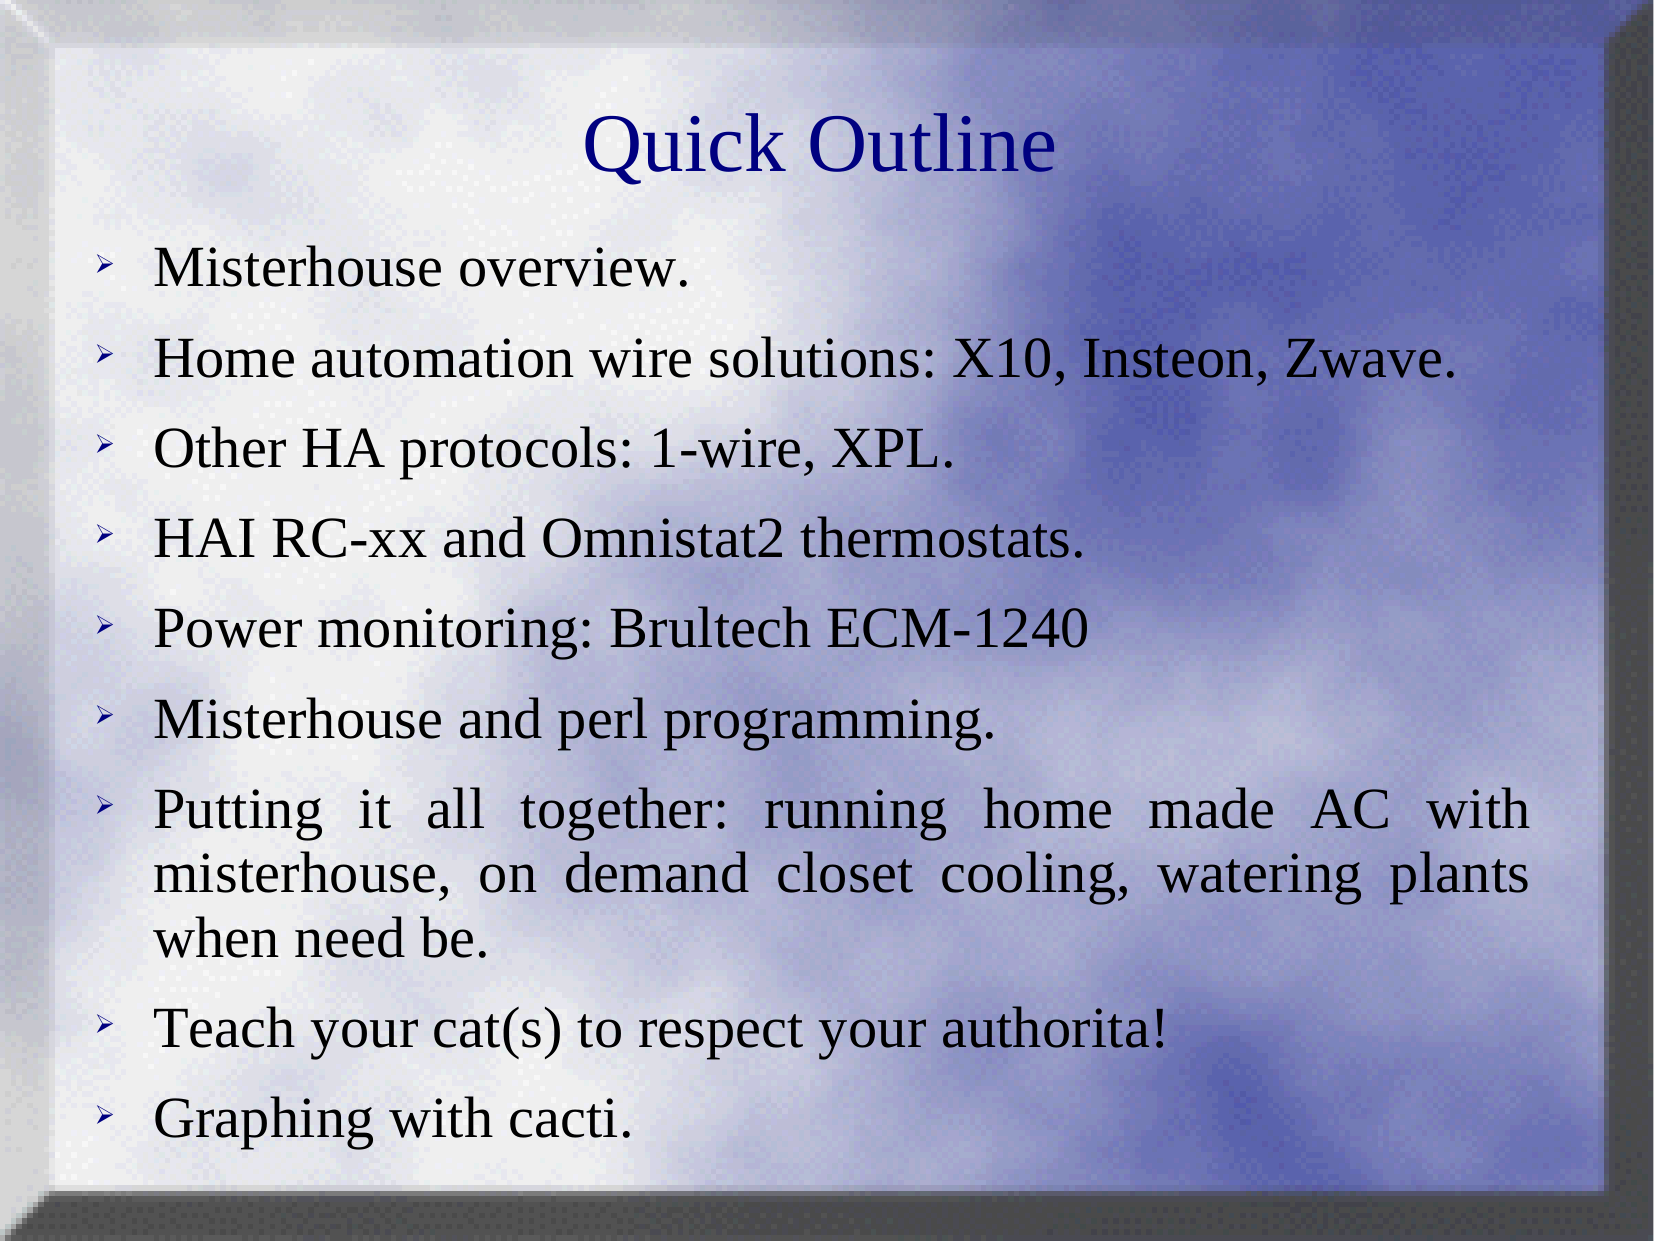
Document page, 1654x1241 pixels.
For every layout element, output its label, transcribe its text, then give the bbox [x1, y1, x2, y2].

picture [0, 0, 1654, 1241]
list Misterhouse overview. Home automation wire solutions: X10, Insteon, Zwave. Other HA protocols: 1-wire, XPL. HAI RC-xx and Omnistat2 thermostats. Power monitoring: Brultech ECM-1240 Misterhouse and perl programming. Putting it all together: running home made AC with misterhouse, on demand closet cooling, watering plants when need be. Teach your cat(s) to respect your authorita! Graphing with cacti. [94, 234, 1534, 1151]
title Quick Outline [201, 89, 1440, 197]
